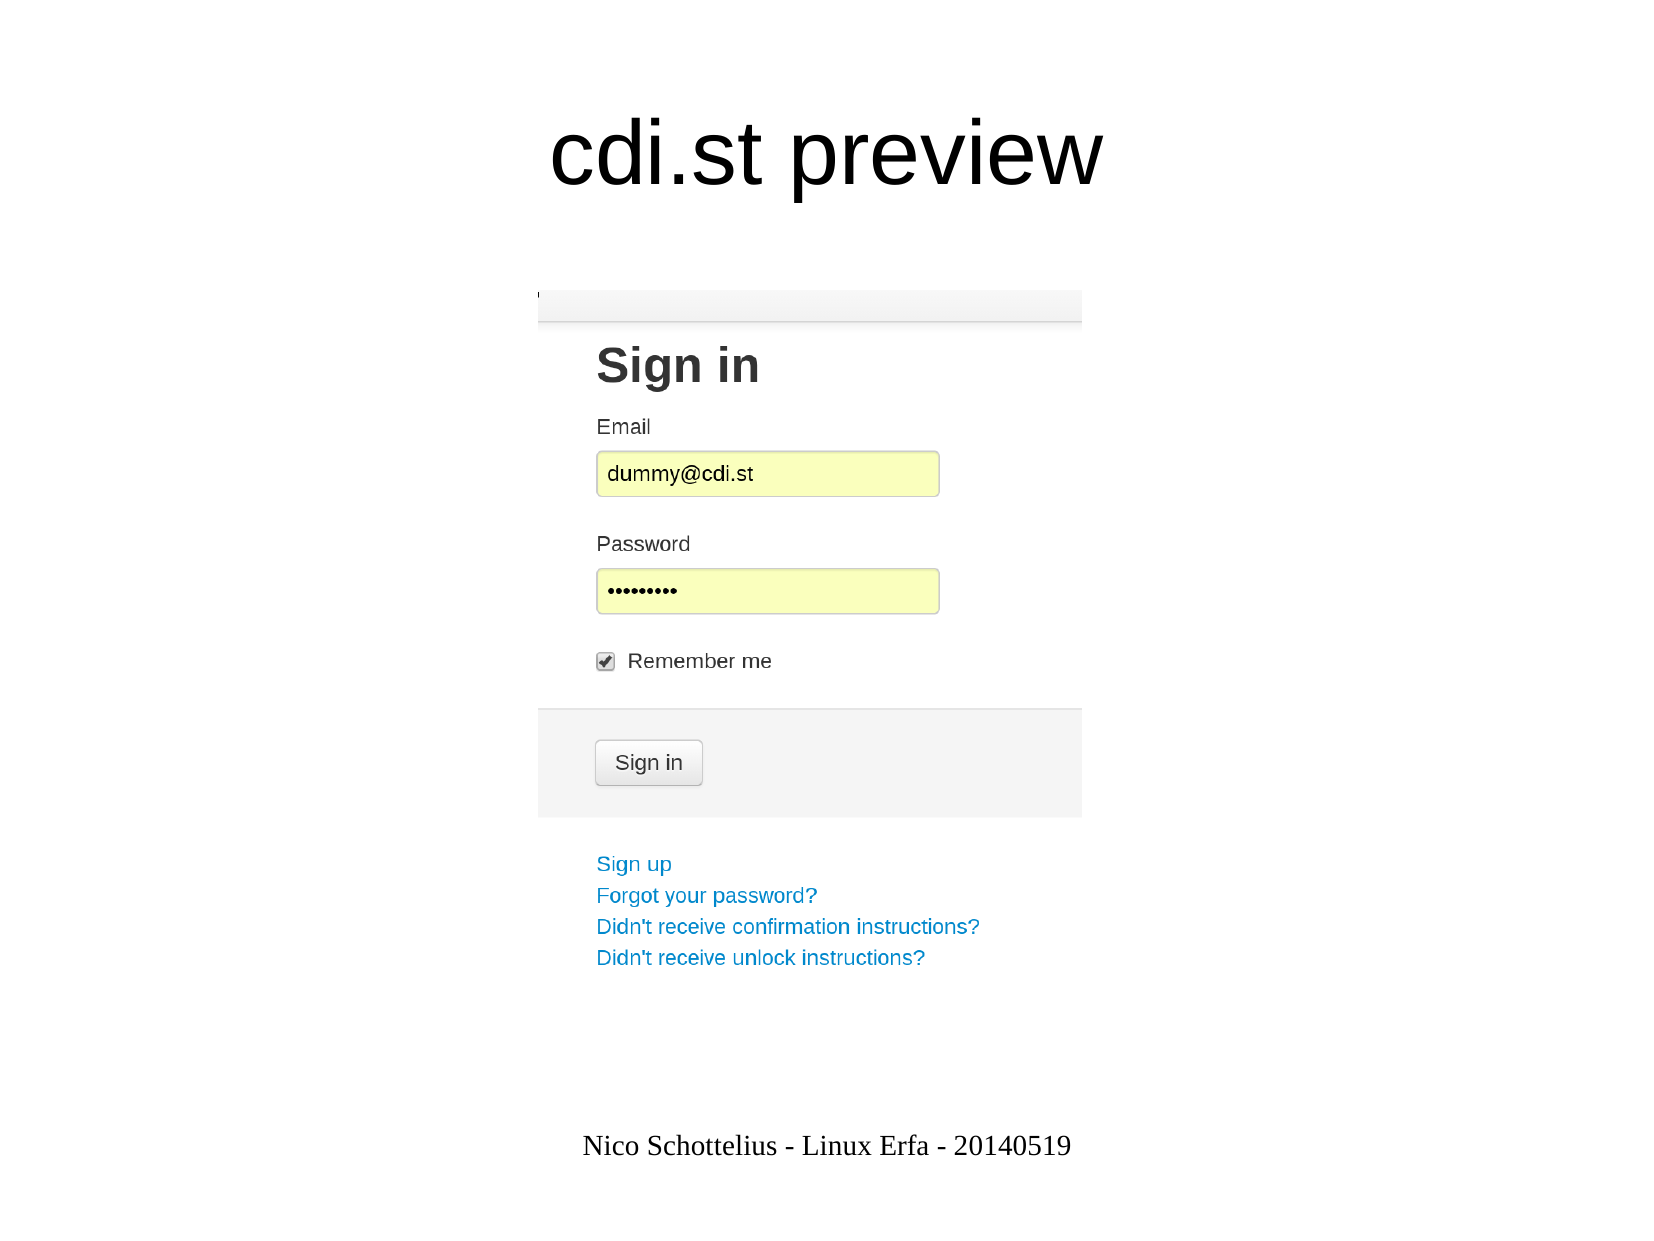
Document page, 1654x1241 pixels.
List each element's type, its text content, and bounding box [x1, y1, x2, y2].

picture [538, 290, 1082, 1010]
title cdi.st preview [82, 49, 1571, 257]
